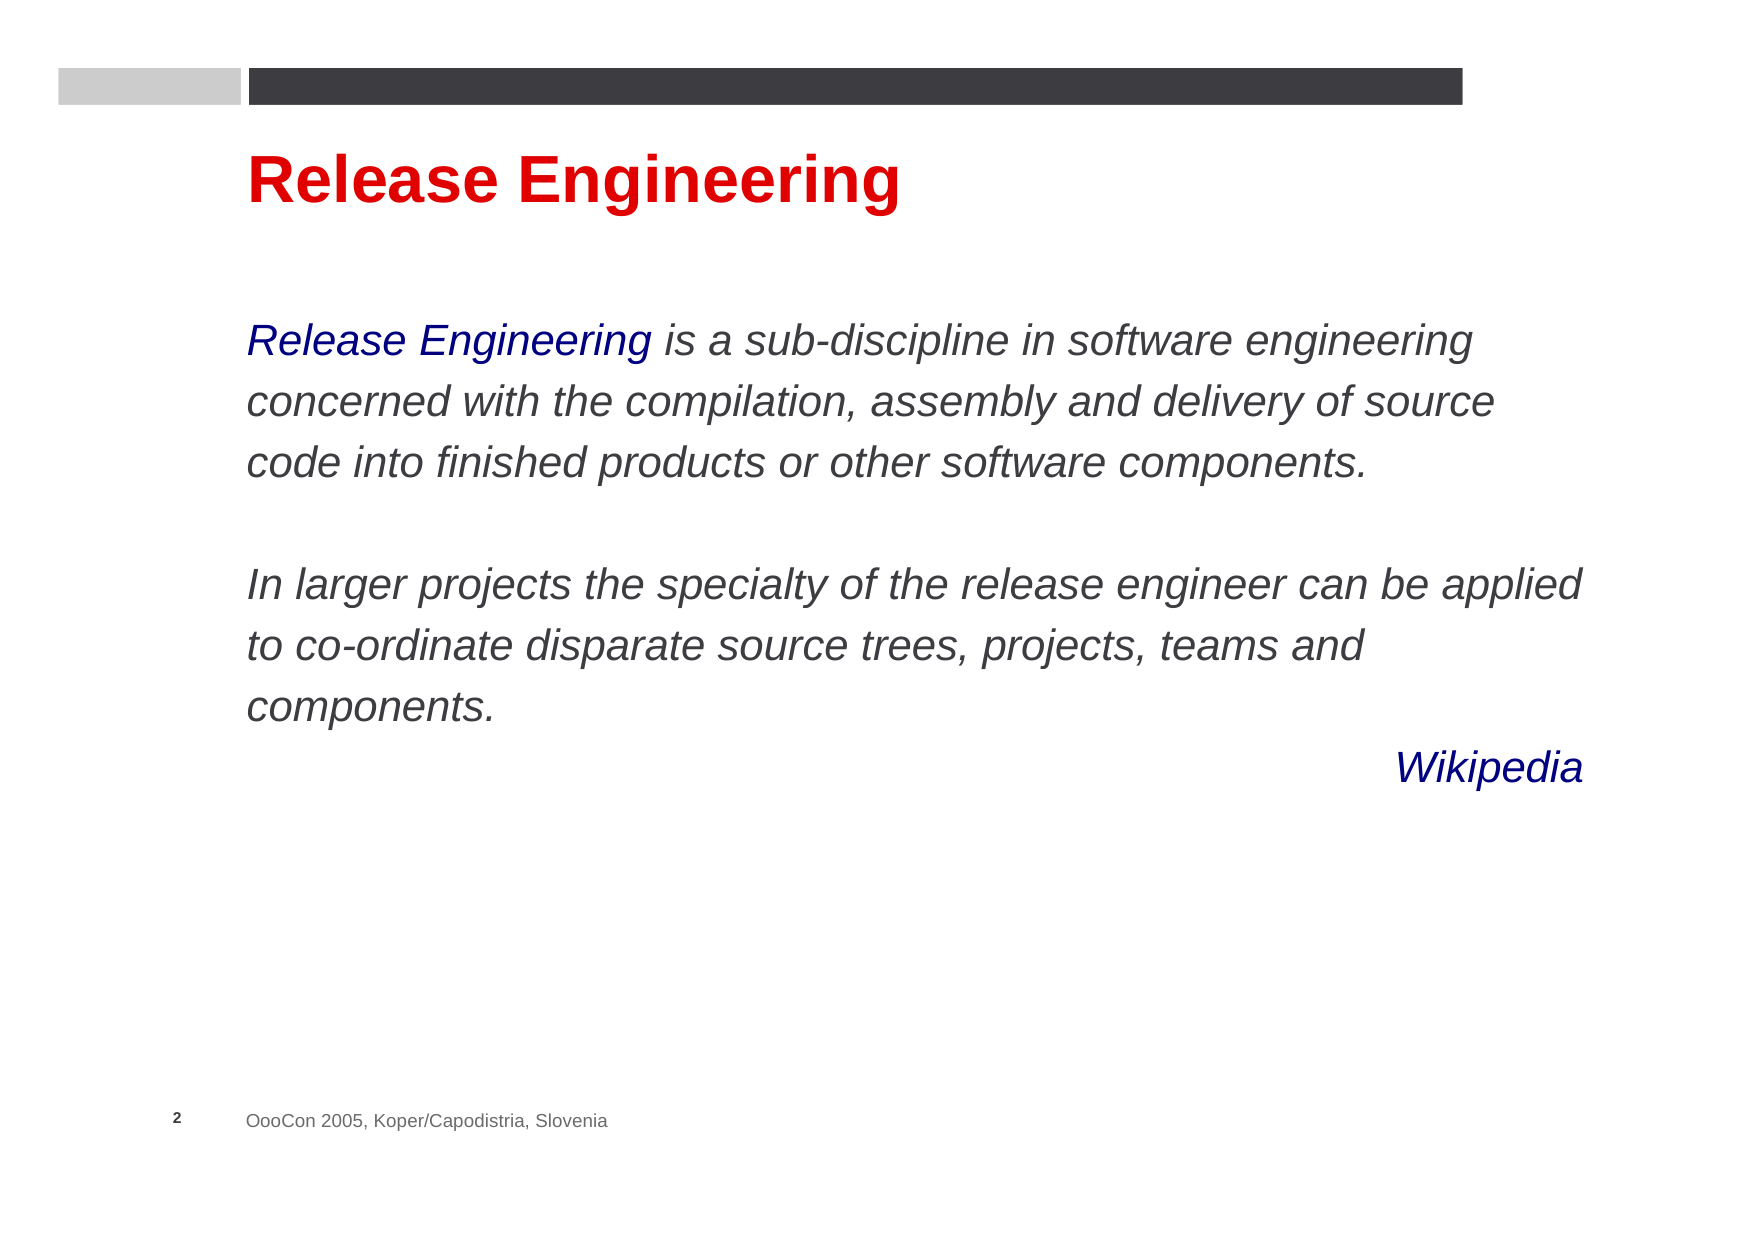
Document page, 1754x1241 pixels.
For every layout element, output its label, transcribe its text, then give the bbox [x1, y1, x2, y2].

title Release Engineering [247, 100, 1581, 263]
list Release Engineering is a sub-discipline in software engineering concerned with the compilation, assembly and delivery of source code into finished products or other software components. In larger projects the specialty of the release engineer can be applied to co-ordinate disparate source trees, projects, teams and components. Wikipedia [246, 304, 1600, 1034]
